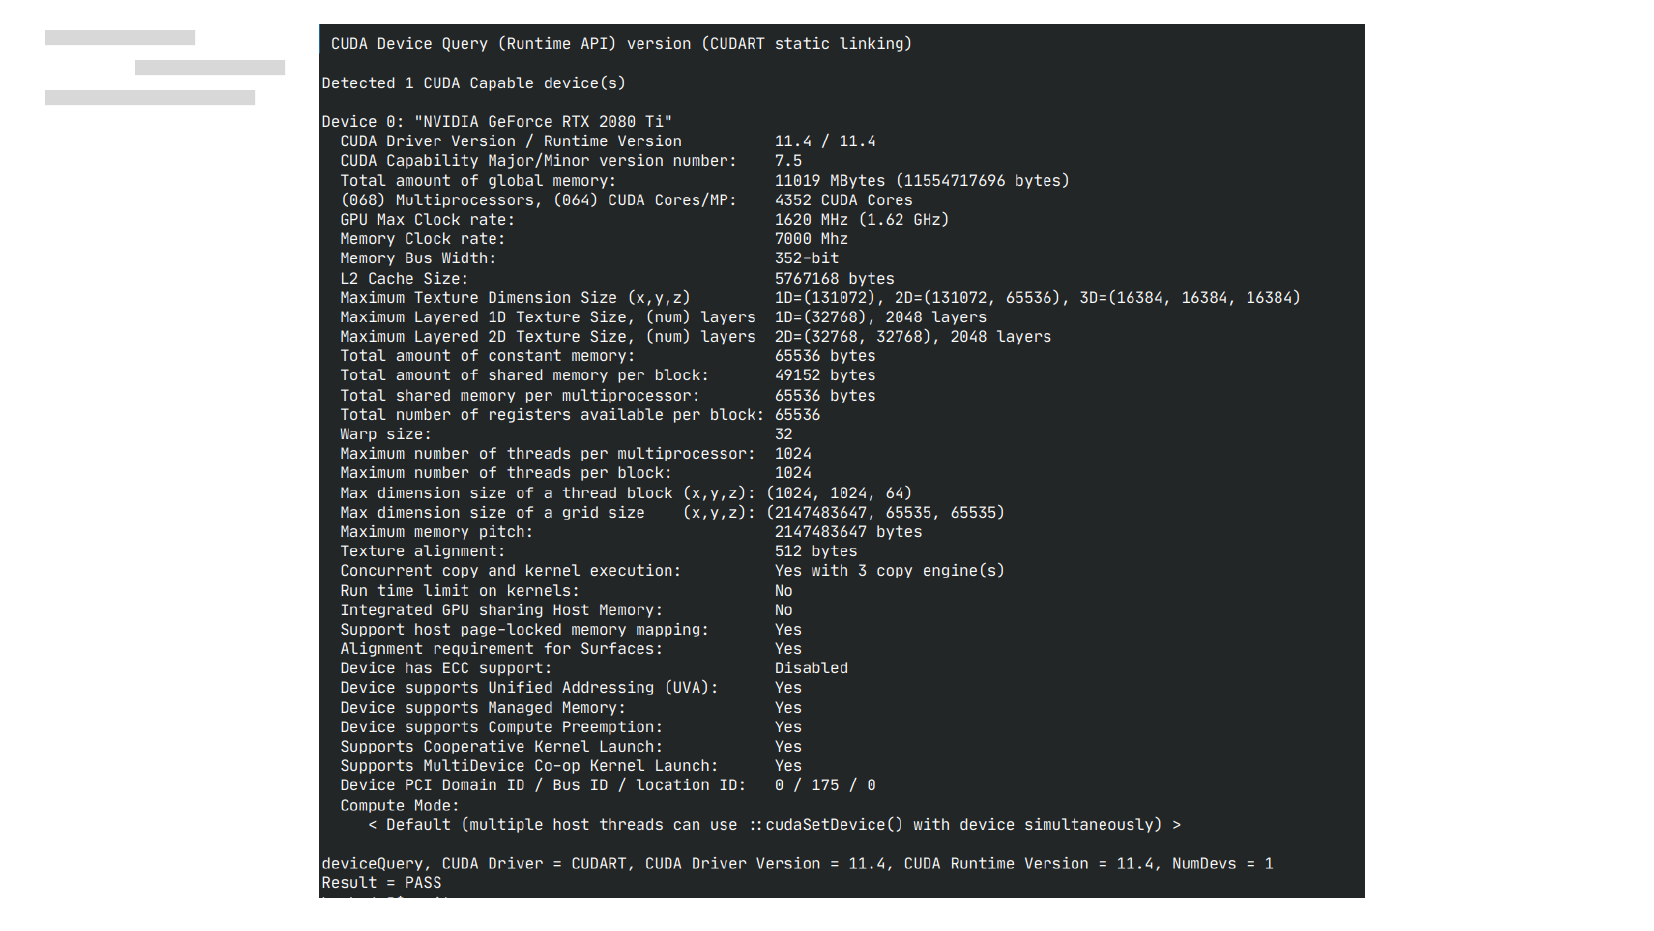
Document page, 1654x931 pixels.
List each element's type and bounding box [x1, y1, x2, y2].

picture [319, 24, 1365, 898]
